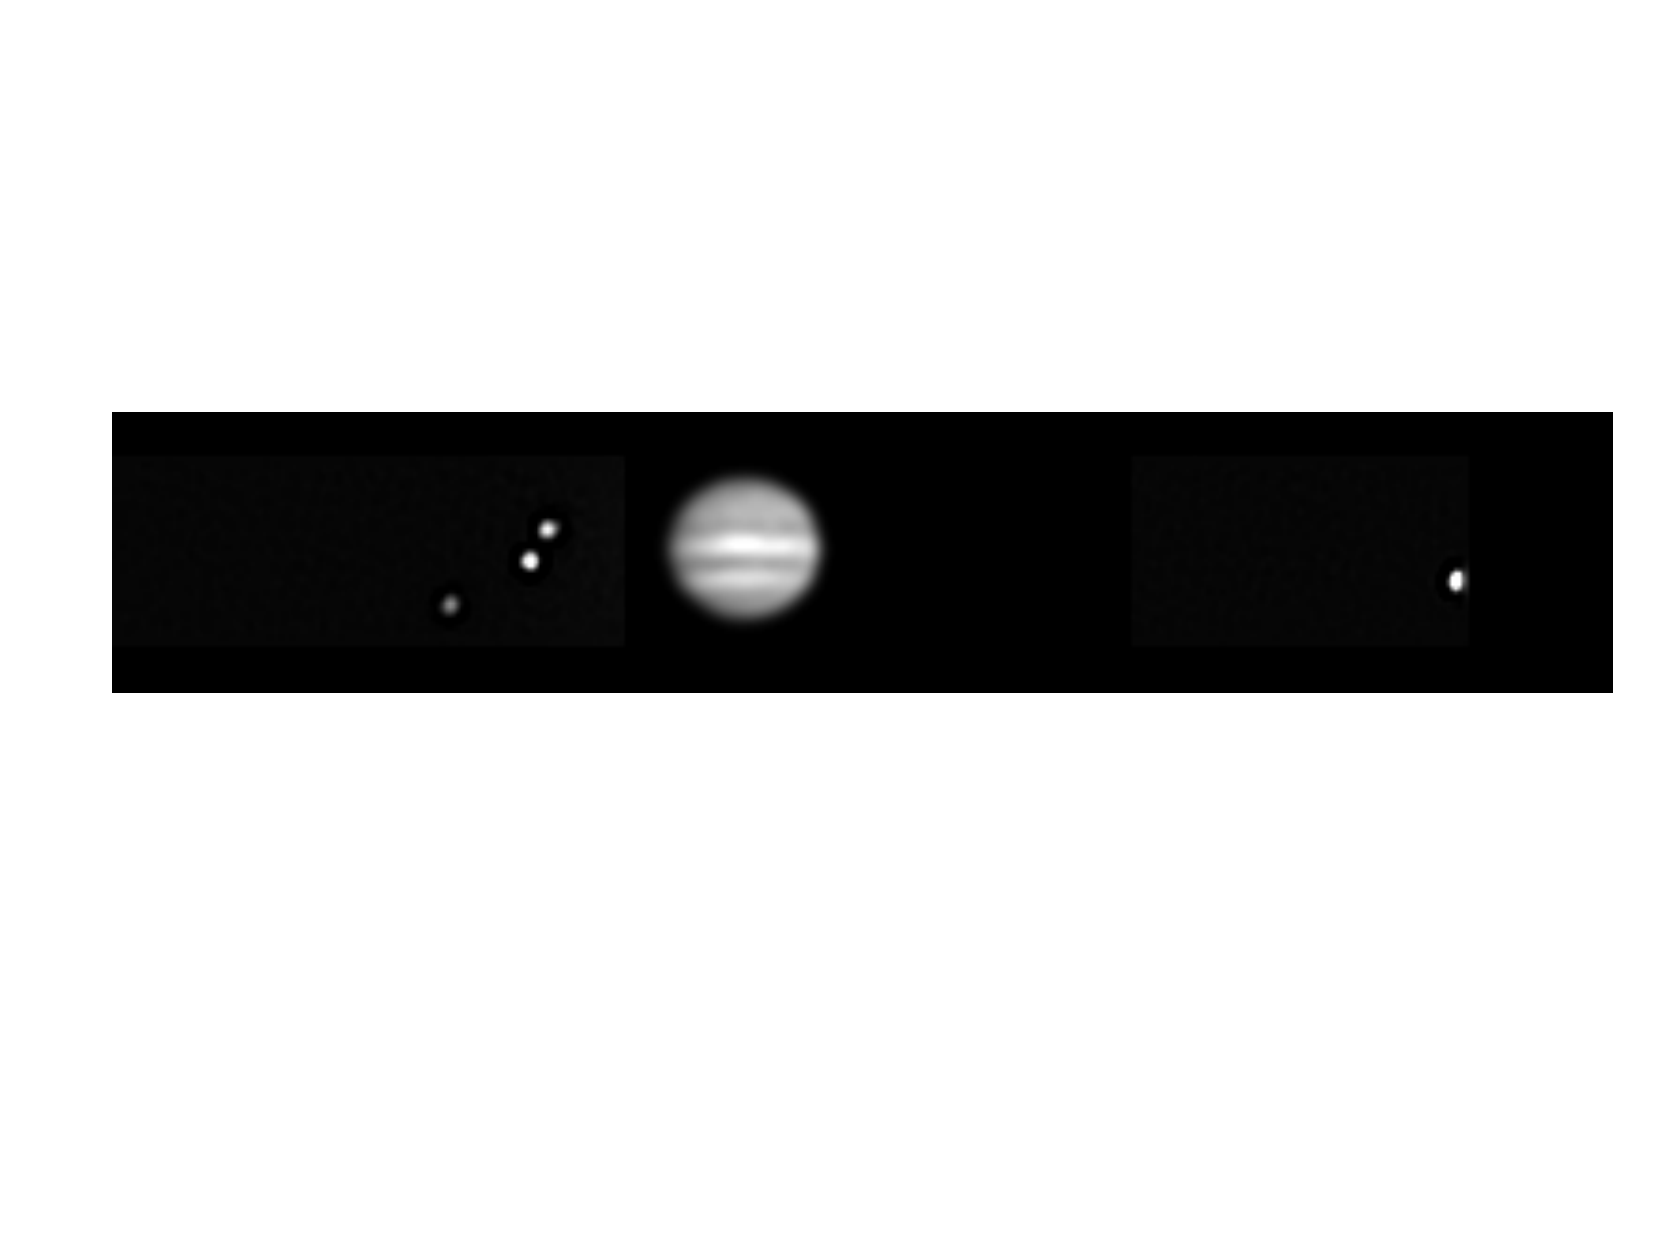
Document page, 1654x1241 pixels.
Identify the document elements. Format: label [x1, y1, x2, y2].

picture [112, 412, 1613, 694]
